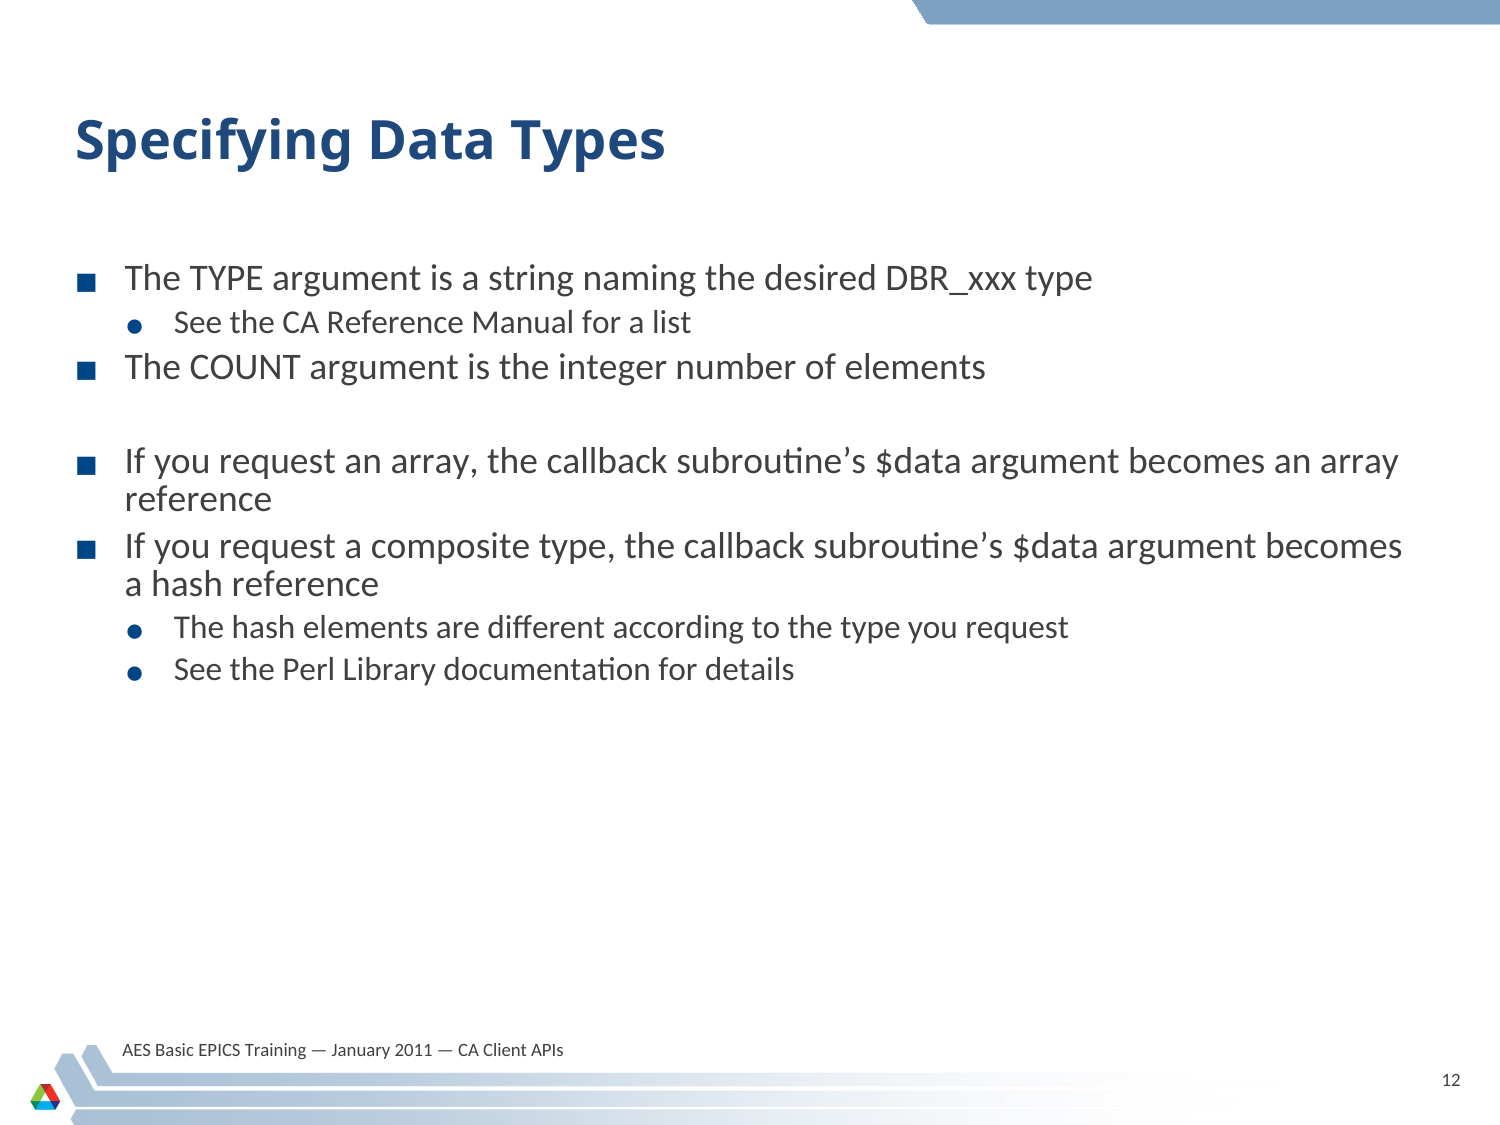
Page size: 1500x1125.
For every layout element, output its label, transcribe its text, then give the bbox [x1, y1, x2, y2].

title Specifying Data Types [75, 52, 1426, 226]
picture [0, 0, 1500, 26]
picture [0, 1037, 1500, 1125]
list The TYPE argument is a string naming the desired DBR_xxx type See the CA Reference Manual for a list The COUNT argument is the integer number of elements If you request an array, the callback subroutine’s $data argument becomes an array reference If you request a composite type, the callback subroutine’s $data argument becomes a hash reference The hash elements are different according to the type you request See the Perl Library documentation for details [75, 262, 1426, 991]
